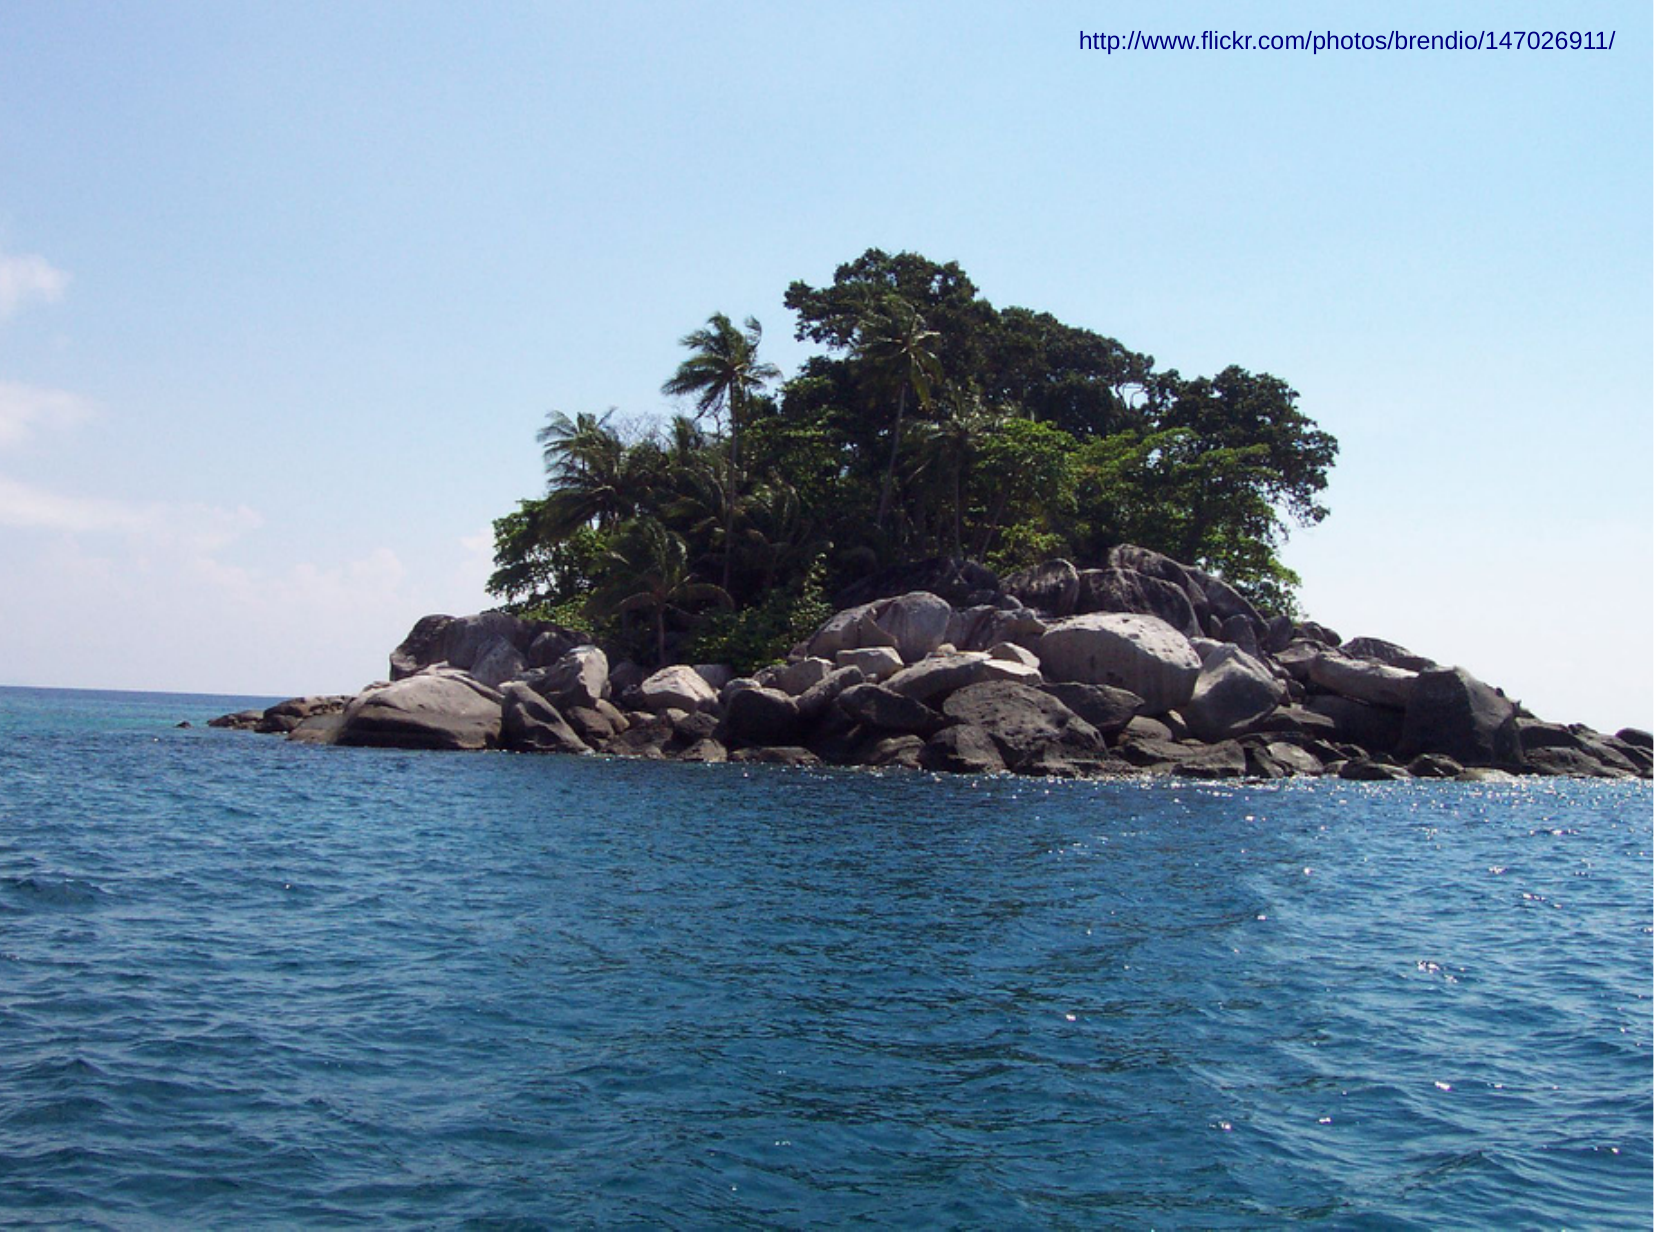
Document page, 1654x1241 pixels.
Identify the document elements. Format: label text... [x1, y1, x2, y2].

text_box http://www.flickr.com/photos/brendio/147026911/ [600, 0, 1654, 113]
picture [0, 0, 1654, 1233]
